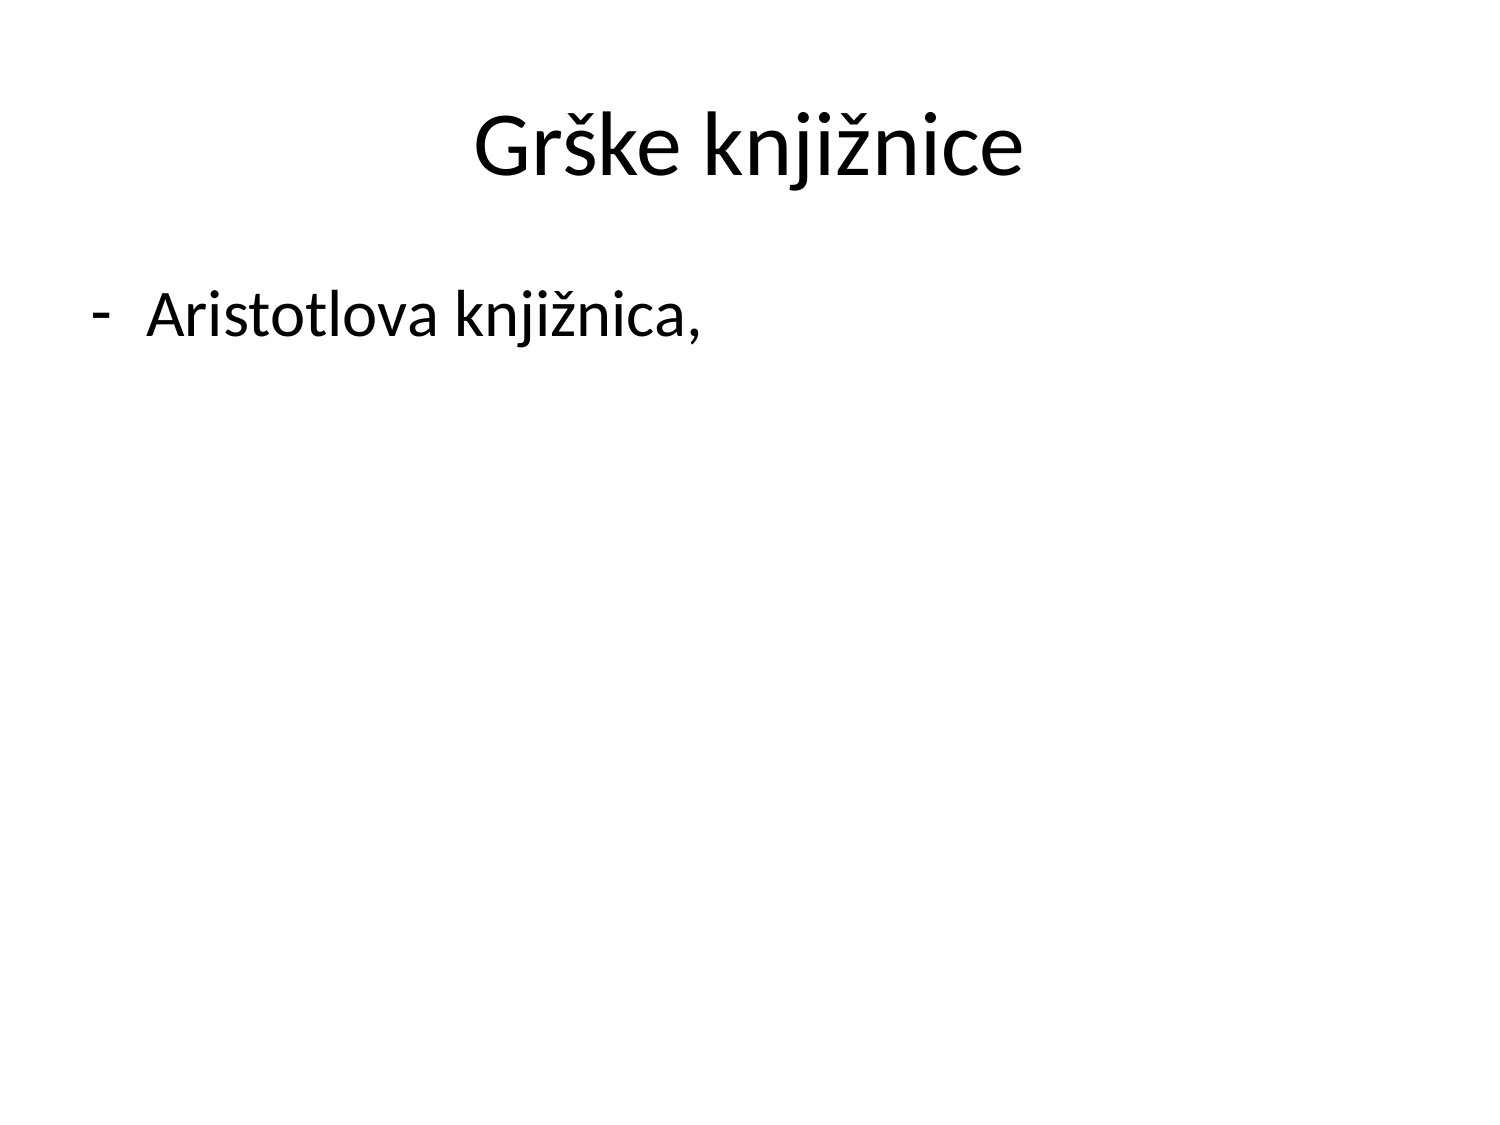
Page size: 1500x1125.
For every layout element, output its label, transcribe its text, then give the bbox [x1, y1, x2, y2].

list Aristotlova knjižnica, [75, 262, 1425, 1005]
title Grške knjižnice [75, 45, 1425, 233]
